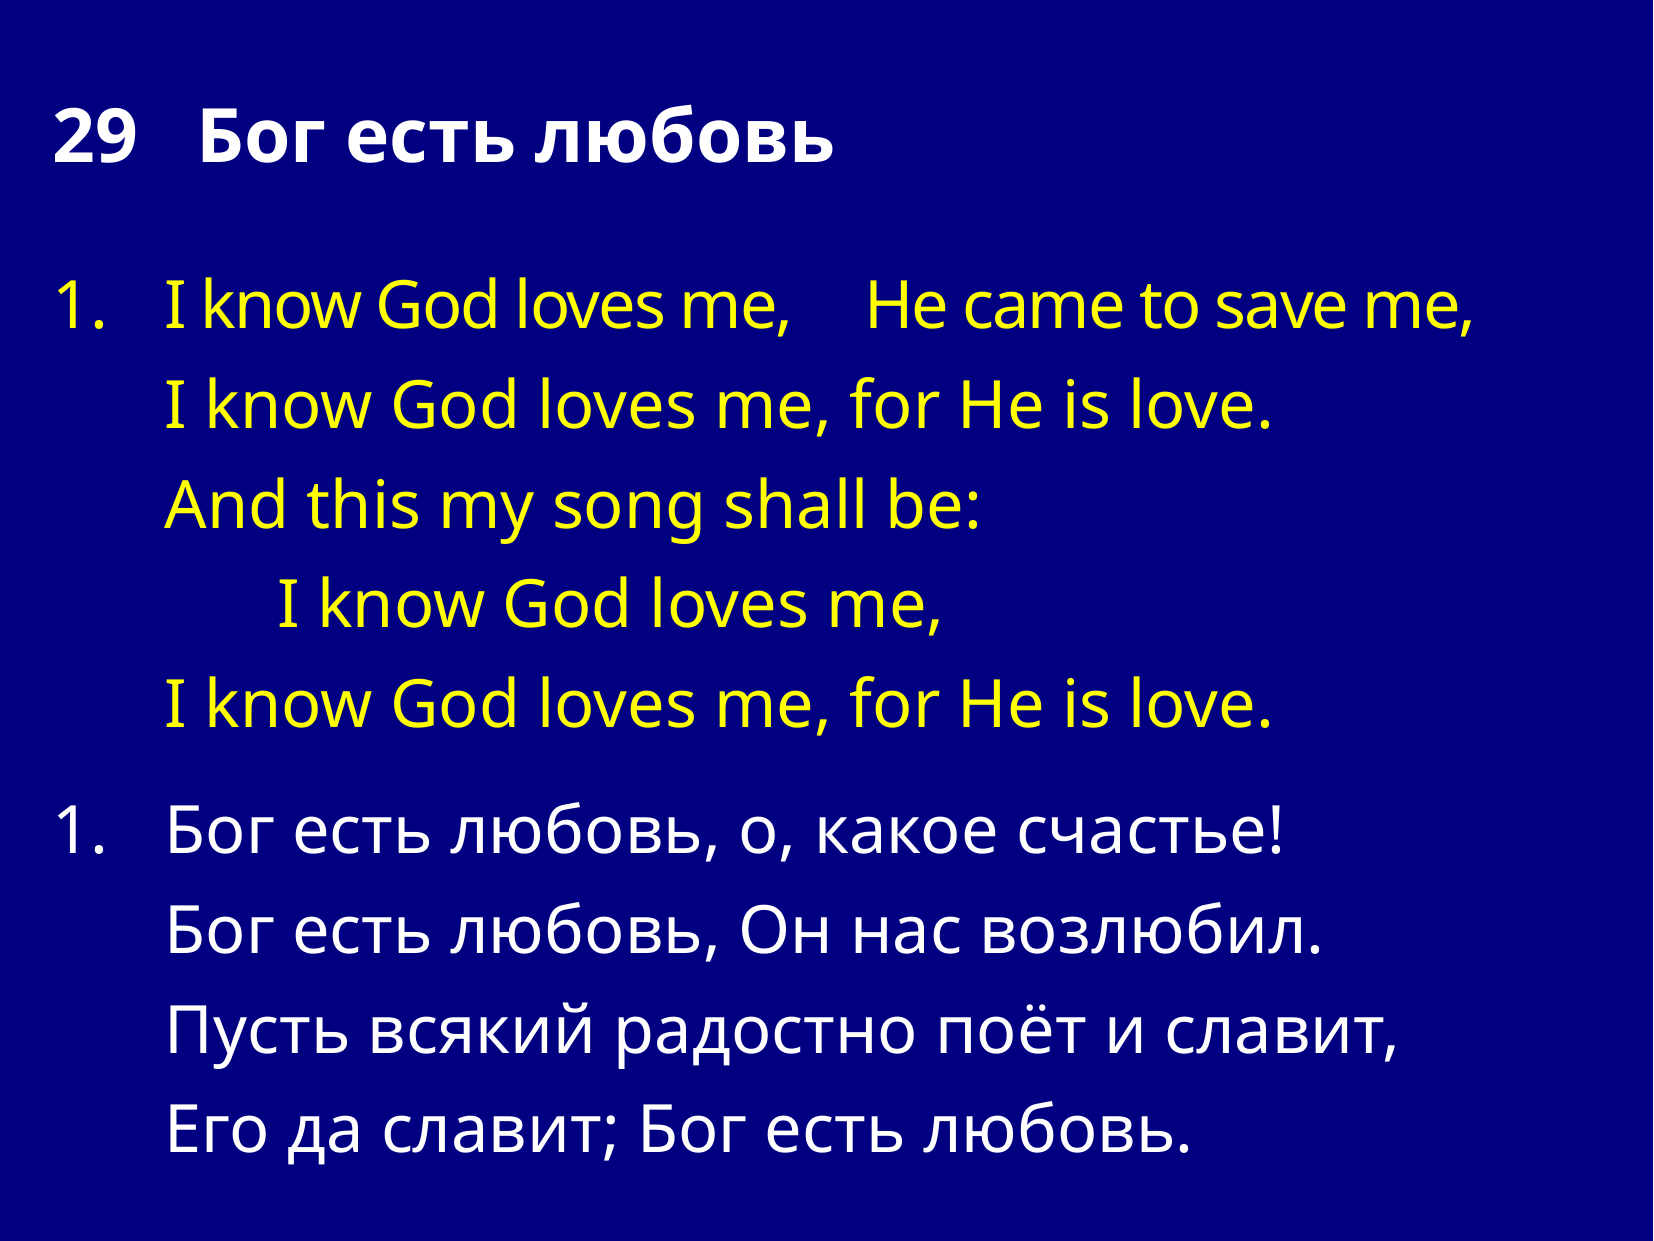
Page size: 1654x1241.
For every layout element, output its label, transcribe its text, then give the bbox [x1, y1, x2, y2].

text_box 29 Бог есть любовь [37, 75, 1538, 188]
text_box 1. Бог есть любовь, о, какое счастье! Бог есть любовь, Он нас возлюбил. Пусть всякий радостно поёт и славит, Его да славит; Бог есть любовь. [37, 675, 1653, 1163]
text_box 1. I know God loves me, He came to save me, I know God loves me, for He is love. And this my song shall be: I know God loves me, I know God loves me, for He is love. [37, 150, 1653, 675]
